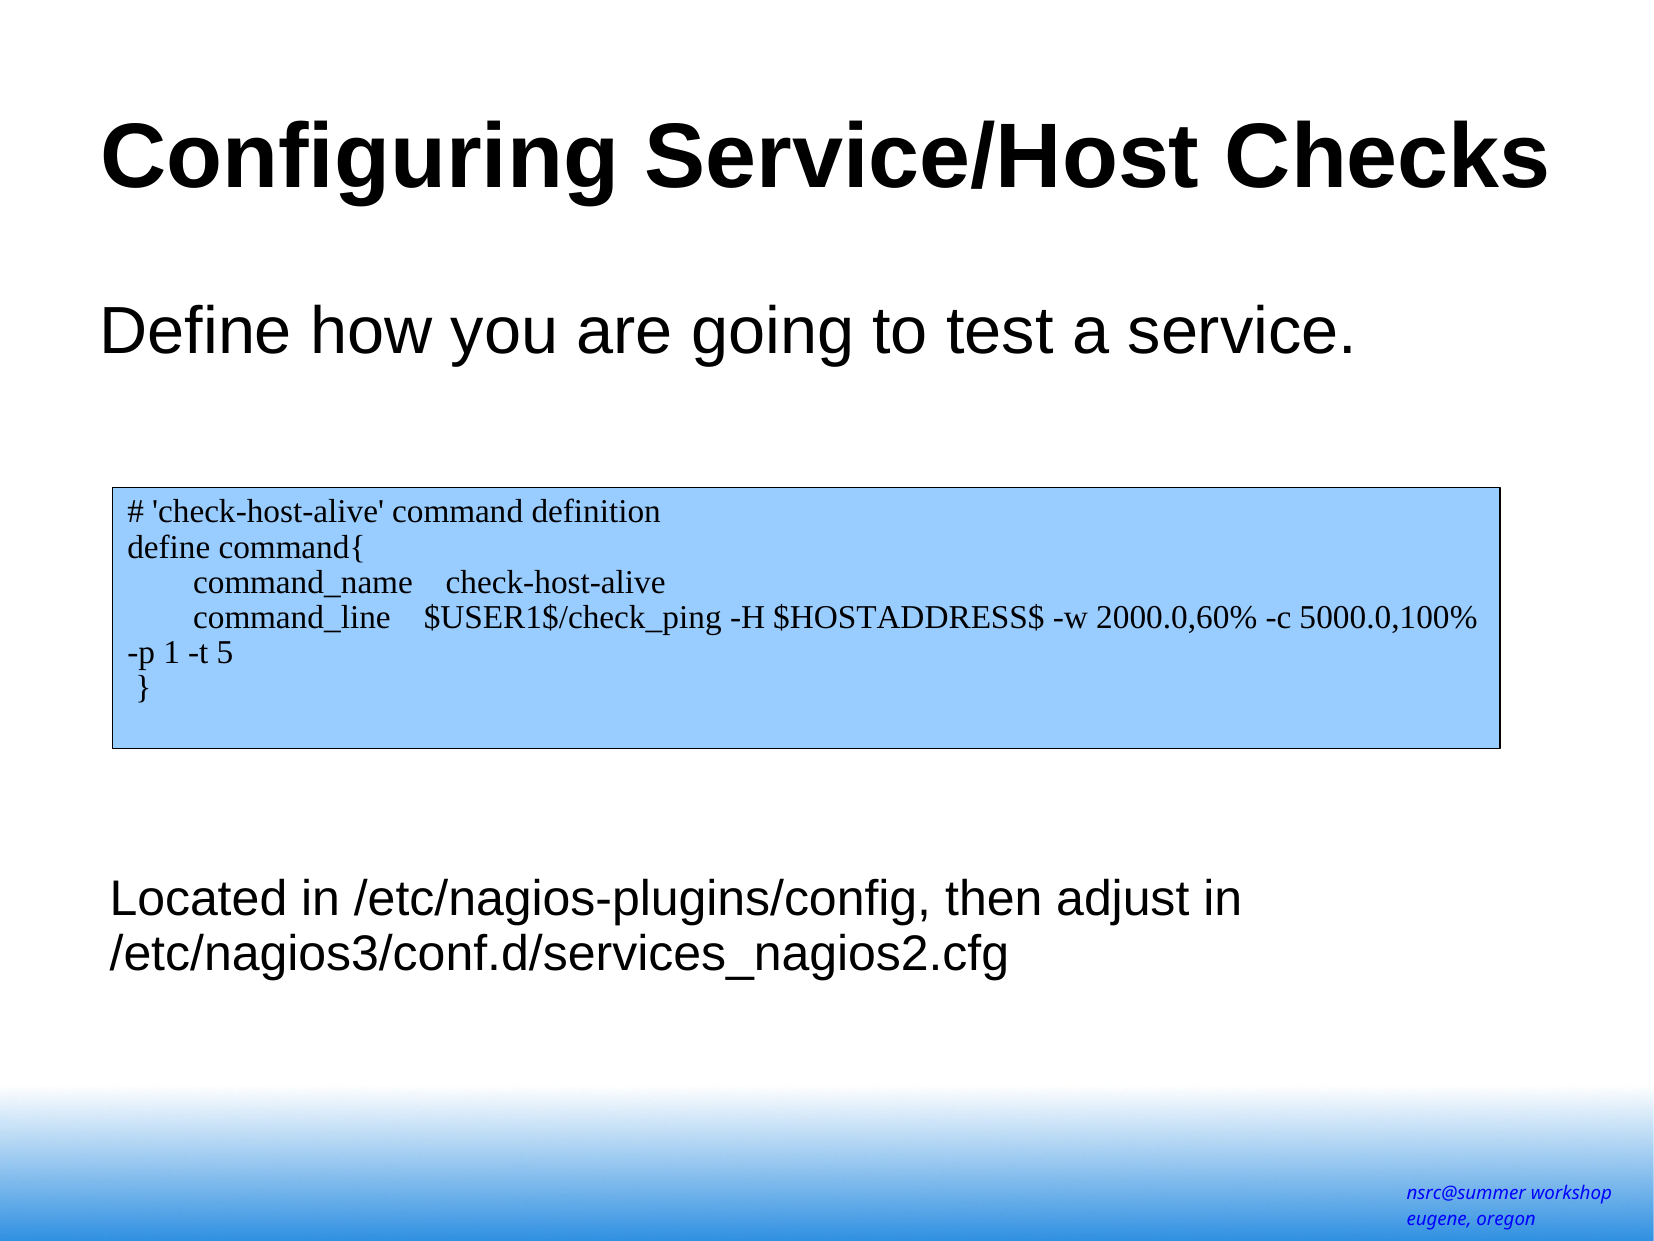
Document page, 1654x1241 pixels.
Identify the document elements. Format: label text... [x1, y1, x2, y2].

picture [0, 1083, 1654, 1241]
title Configuring Service/Host Checks [82, 38, 1571, 268]
list Define how you are going to test a service. [82, 290, 1571, 451]
text_box # 'check-host-alive' command definition define command{ command_name check-host-alive command_line $USER1$/check_ping -H $HOSTADDRESS$ -w 2000.0,60% -c 5000.0,100% -p 1 -t 5 } [112, 487, 1501, 749]
text_box Located in /etc/nagios-plugins/config, then adjust in /etc/nagios3/conf.d/services_nagios2.cfg [94, 862, 1426, 989]
